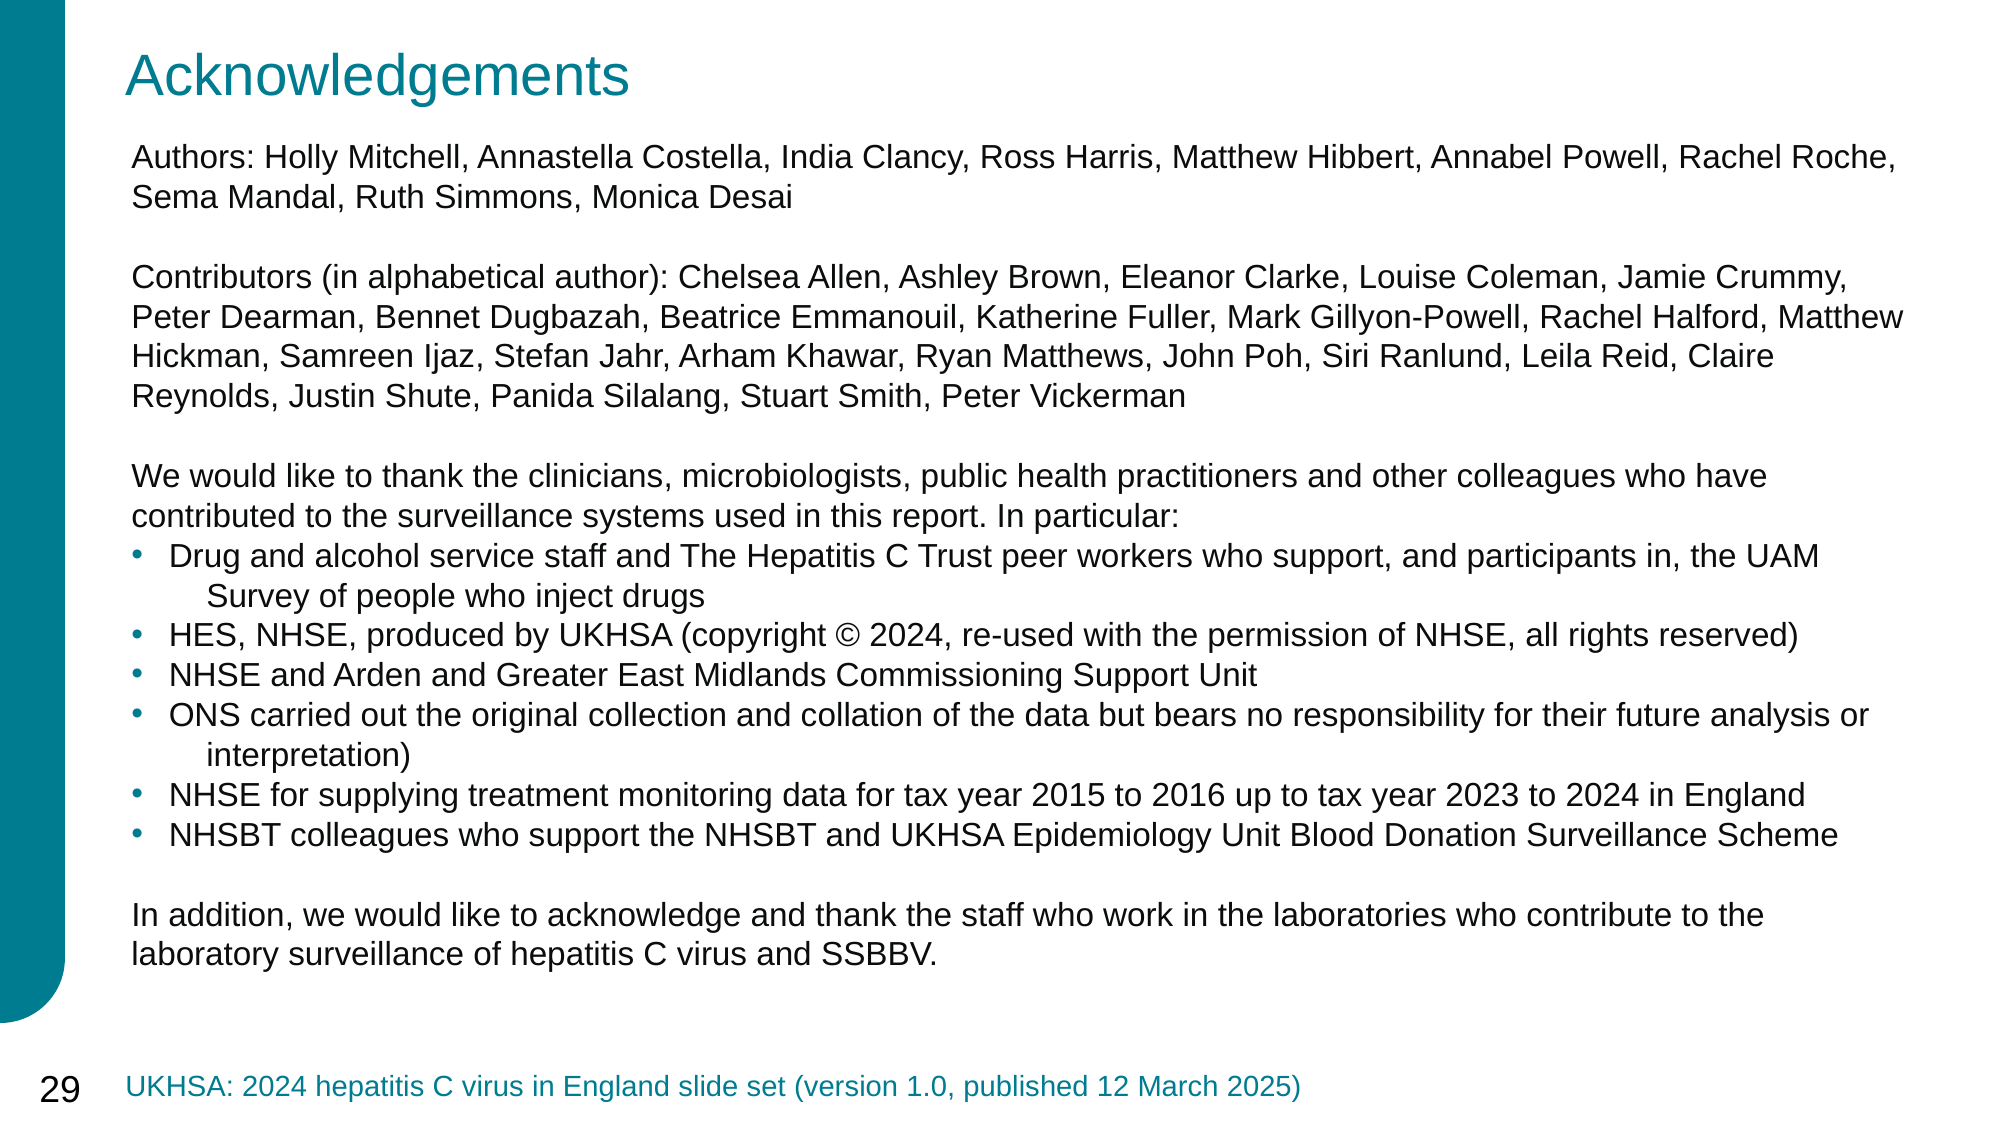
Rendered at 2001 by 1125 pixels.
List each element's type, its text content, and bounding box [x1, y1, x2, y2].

title Acknowledgements [110, 37, 793, 108]
text_box UKHSA: 2024 hepatitis C virus in England slide set (version 1.0, published 12 March 2025) [110, 1054, 1752, 1115]
list Authors: Holly Mitchell, Annastella Costella, India Clancy, Ross Harris, Matthew Hibbert, Annabel Powell, Rachel Roche, Sema Mandal, Ruth Simmons, Monica Desai Contributors (in alphabetical author): Chelsea Allen, Ashley Brown, Eleanor Clarke, Louise Coleman, Jamie Crummy, Peter Dearman, Bennet Dugbazah, Beatrice Emmanouil, Katherine Fuller, Mark Gillyon-Powell, Rachel Halford, Matthew Hickman, Samreen Ijaz, Stefan Jahr, Arham Khawar, Ryan Matthews, John Poh, Siri Ranlund, Leila Reid, Claire Reynolds, Justin Shute, Panida Silalang, Stuart Smith, Peter Vickerman We would like to thank the clinicians, microbiologists, public health practitioners and other colleagues who have contributed to the surveillance systems used in this report. In particular: Drug and alcohol service staff and The Hepatitis C Trust peer workers who support, and participants in, the UAM Survey of people who inject drugs HES, NHSE, produced by UKHSA (copyright © 2024, re-used with the permission of NHSE, all rights reserved) NHSE and Arden and Greater East Midlands Commissioning Support Unit ONS carried out the original collection and collation of the data but bears no responsibility for their future analysis or interpretation) NHSE for supplying treatment monitoring data for tax year 2015 to 2016 up to tax year 2023 to 2024 in England NHSBT colleagues who support the NHSBT and UKHSA Epidemiology Unit Blood Donation Surveillance Scheme In addition, we would like to acknowledge and thank the staff who work in the laboratories who contribute to the laboratory surveillance of hepatitis C virus and SSBBV. [110, 108, 1933, 1040]
text_box [24, 1057, 123, 1117]
